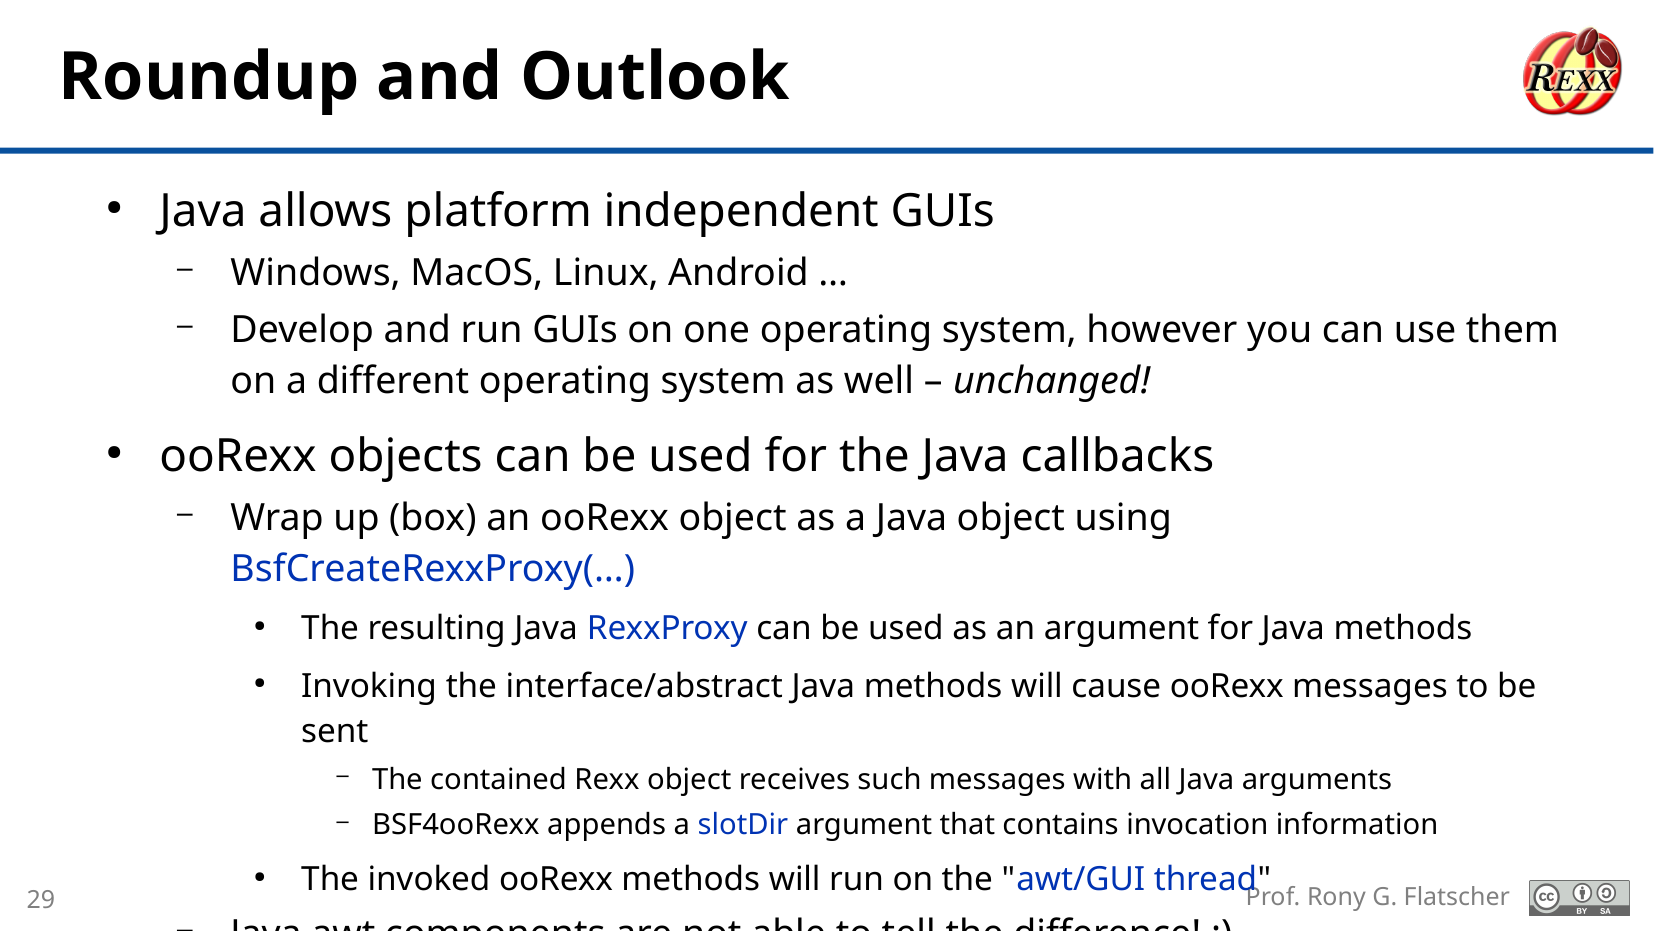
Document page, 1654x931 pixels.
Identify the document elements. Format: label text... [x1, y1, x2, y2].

list Java allows platform independent GUIs Windows, MacOS, Linux, Android … Develop and run GUIs on one operating system, however you can use them on a different operating system as well – unchanged! ooRexx objects can be used for the Java callbacks Wrap up (box) an ooRexx object as a Java object using BsfCreateRexxProxy(…) The resulting Java RexxProxy can be used as an argument for Java methods Invoking the interface/abstract Java methods will cause ooRexx messages to be sent The contained Rexx object receives such messages with all Java arguments BSF4ooRexx appends a slotDir argument that contains invocation information The invoked ooRexx methods will run on the "awt/GUI thread" Java awt components are not able to tell the difference! :) [88, 177, 1577, 857]
title Roundup and Outlook [0, 0, 1625, 148]
